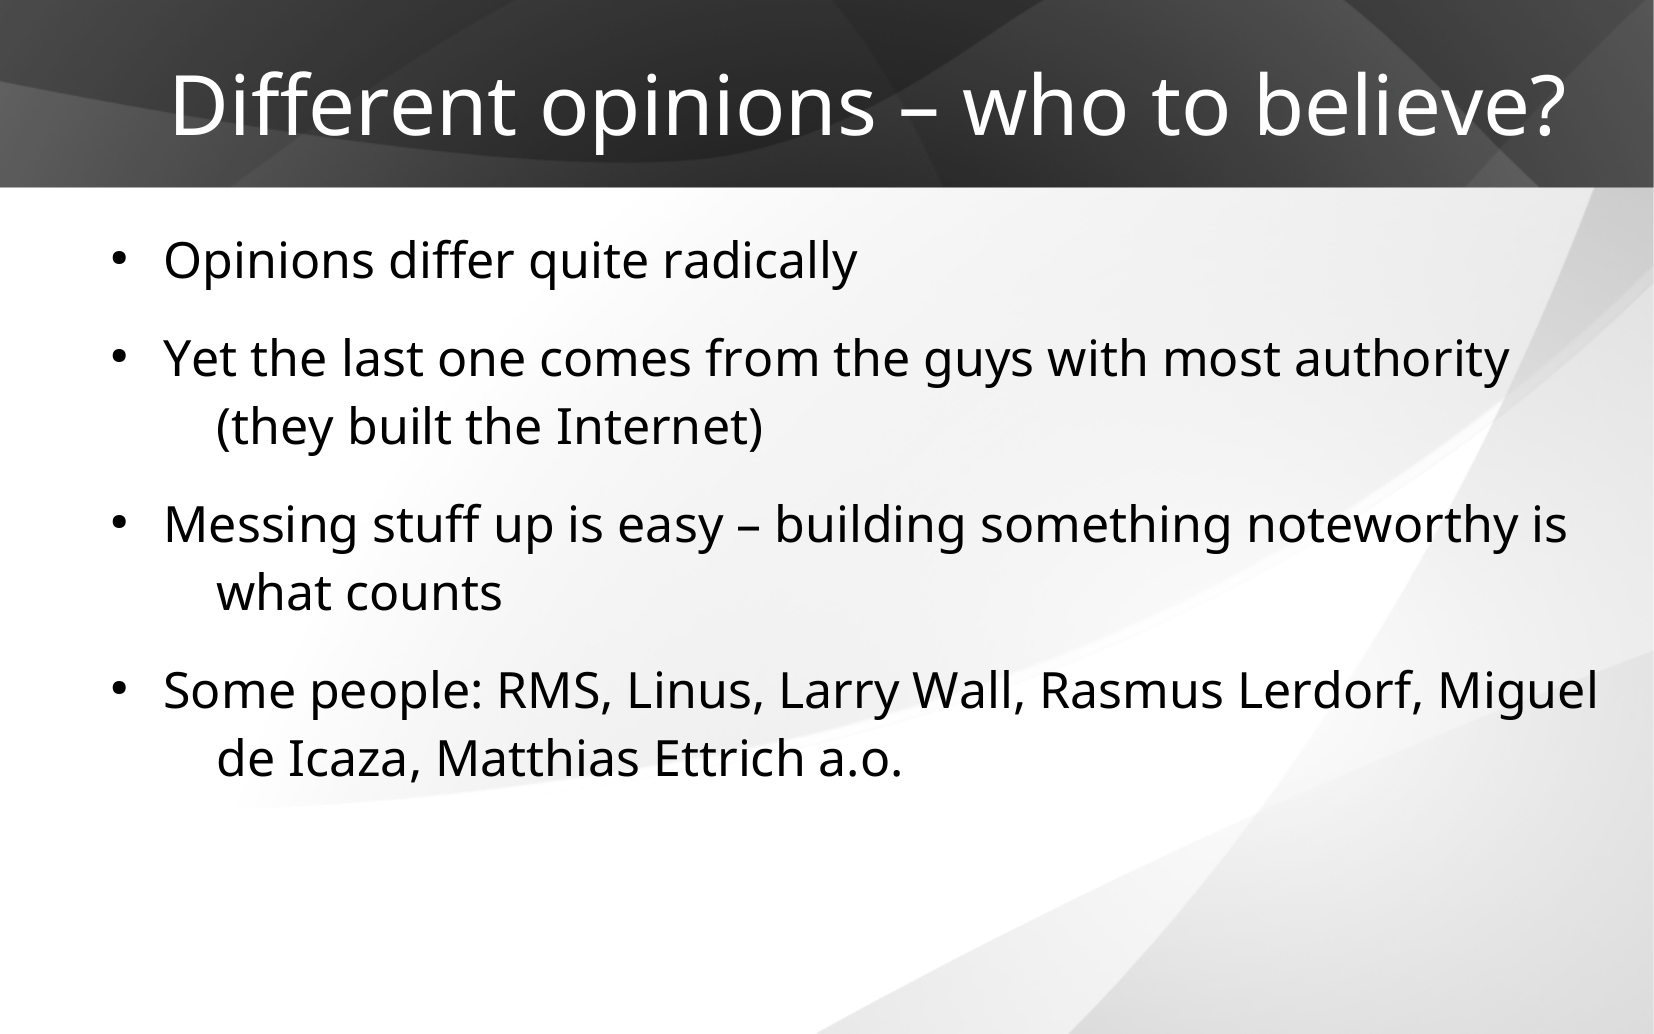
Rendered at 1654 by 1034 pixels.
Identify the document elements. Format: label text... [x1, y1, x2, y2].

list Opinions differ quite radically Yet the last one comes from the guys with most authority (they built the Internet) Messing stuff up is easy – building something noteworthy is what counts Some people: RMS, Linus, Larry Wall, Rasmus Lerdorf, Miguel de Icaza, Matthias Ettrich a.o. [75, 225, 1613, 1013]
title Different opinions – who to believe? [124, 0, 1613, 208]
picture [0, 0, 1654, 1034]
